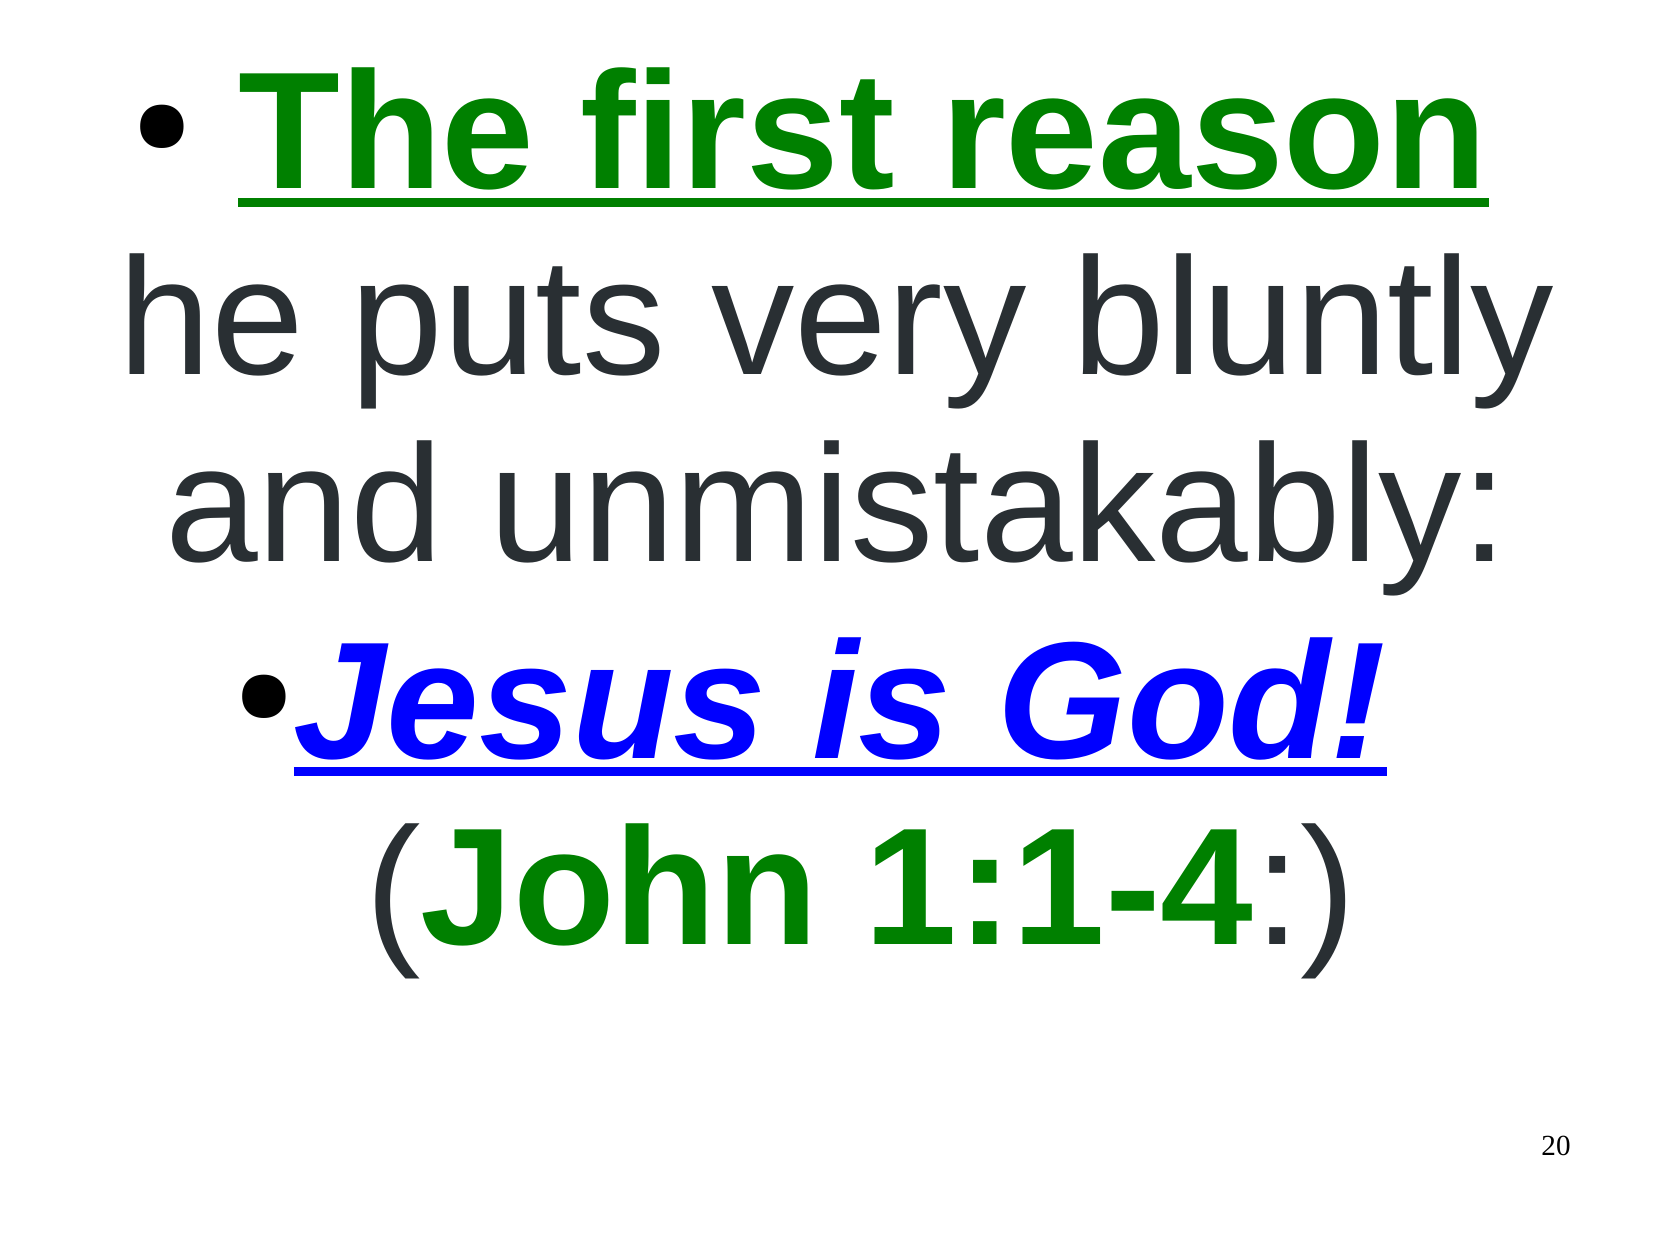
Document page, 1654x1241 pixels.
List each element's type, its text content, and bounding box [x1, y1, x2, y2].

list The first reason he puts very bluntly and unmistakably: Jesus is God! (John 1:1-4:) [37, 37, 1613, 1238]
